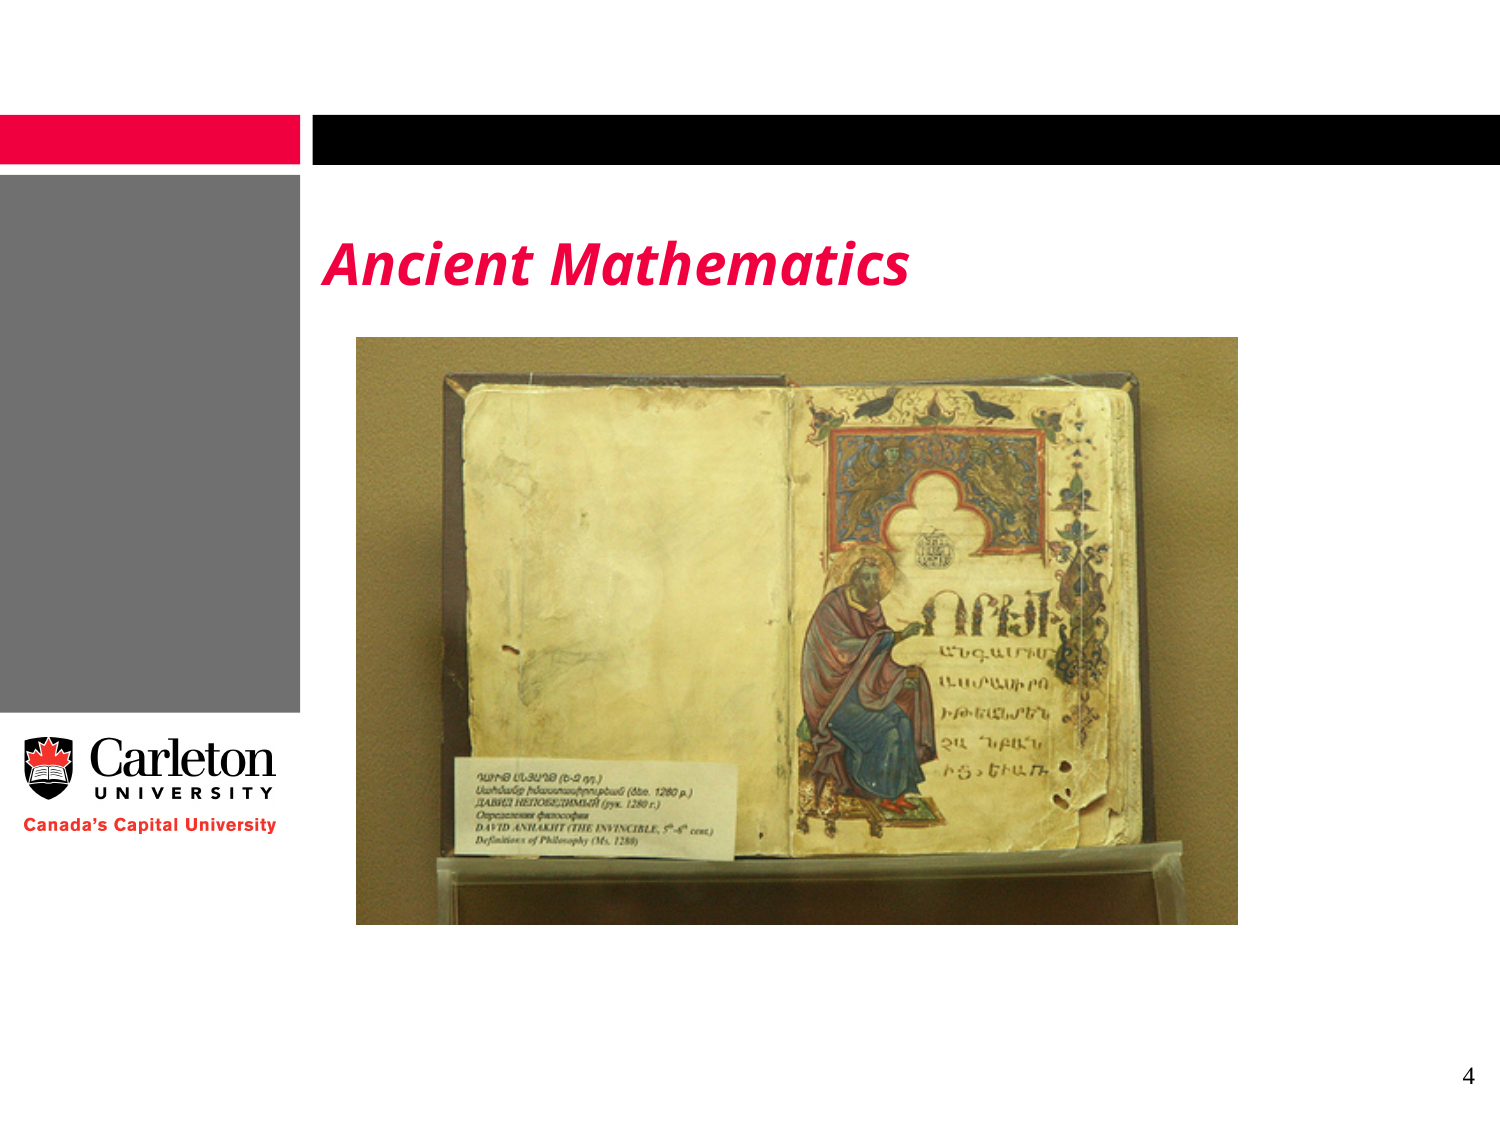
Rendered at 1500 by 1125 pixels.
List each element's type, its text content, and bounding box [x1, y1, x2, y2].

title Ancient Mathematics [324, 187, 1450, 338]
picture [356, 337, 1238, 925]
picture [24, 737, 276, 834]
